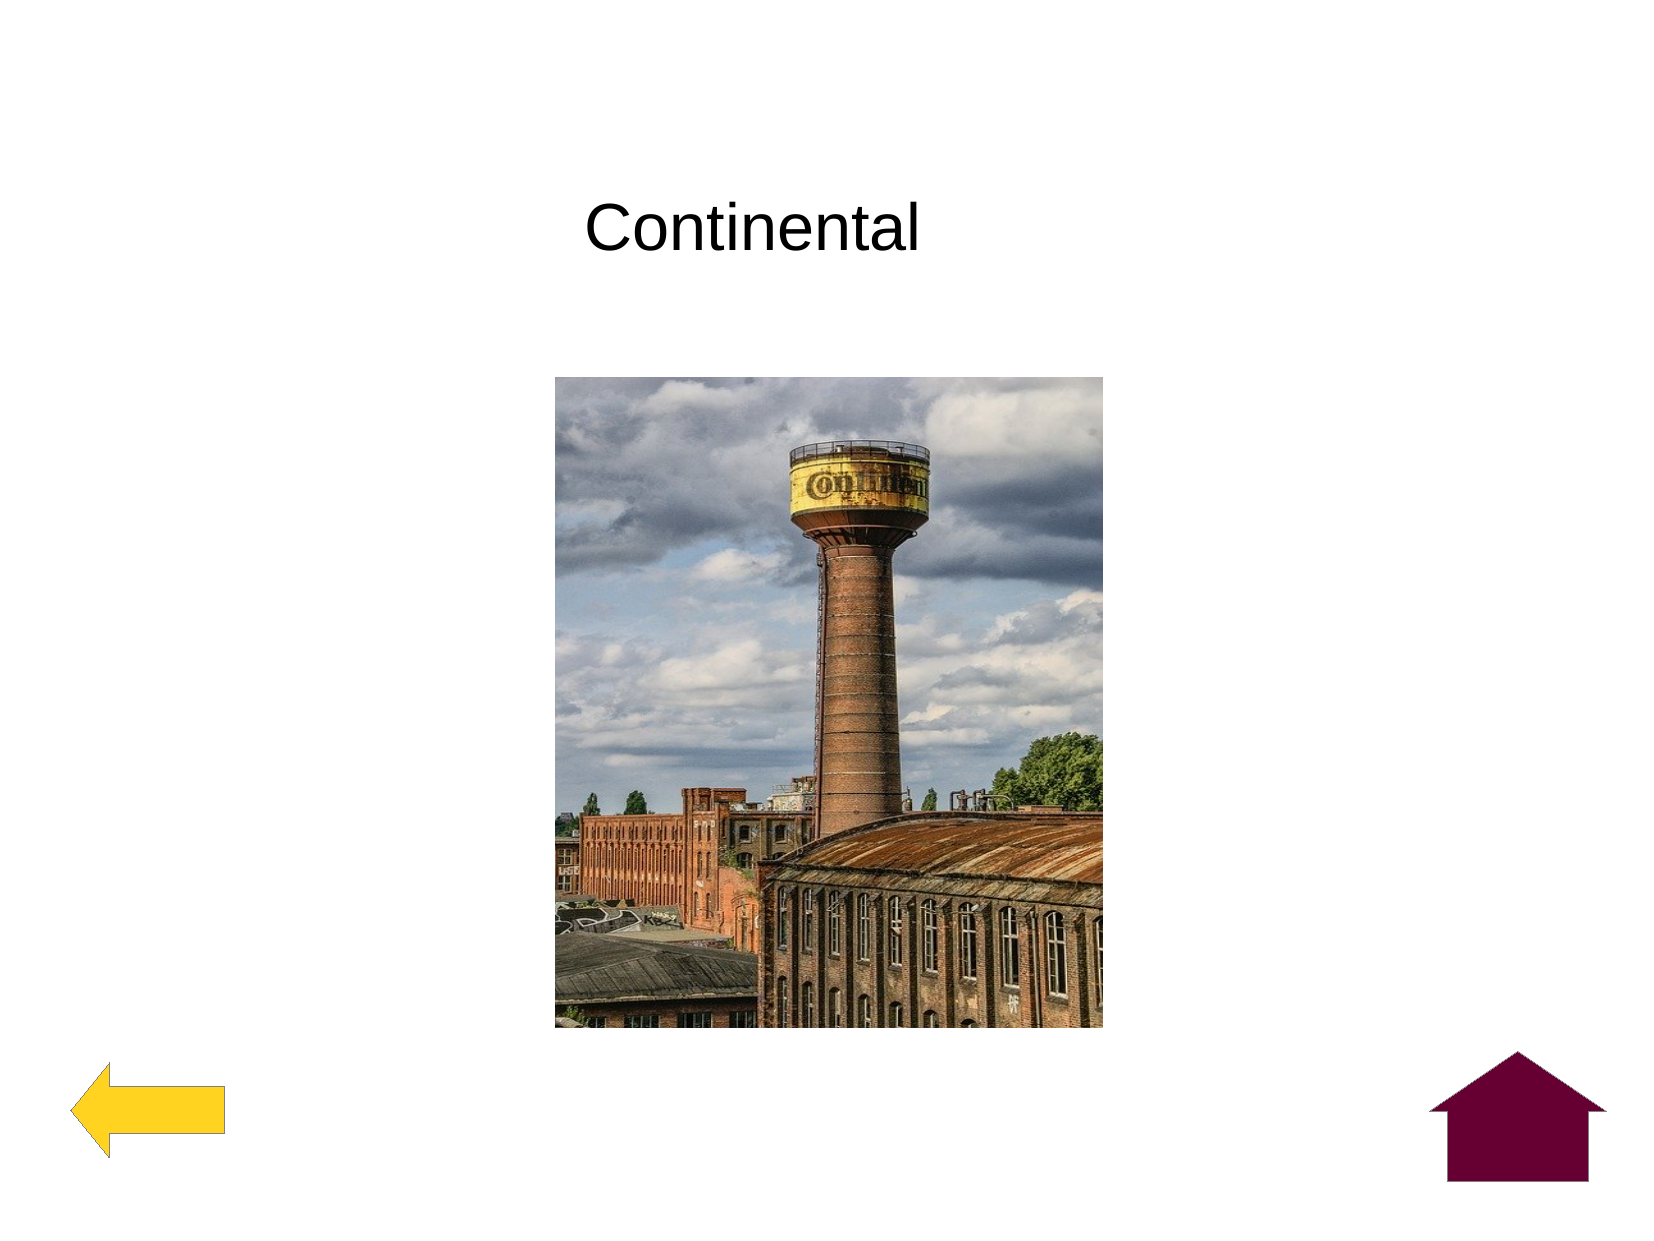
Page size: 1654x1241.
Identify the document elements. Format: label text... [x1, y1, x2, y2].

picture [555, 377, 1103, 1028]
list Continental [584, 183, 1312, 284]
text_box [1429, 1051, 1607, 1182]
text_box [70, 1062, 225, 1158]
